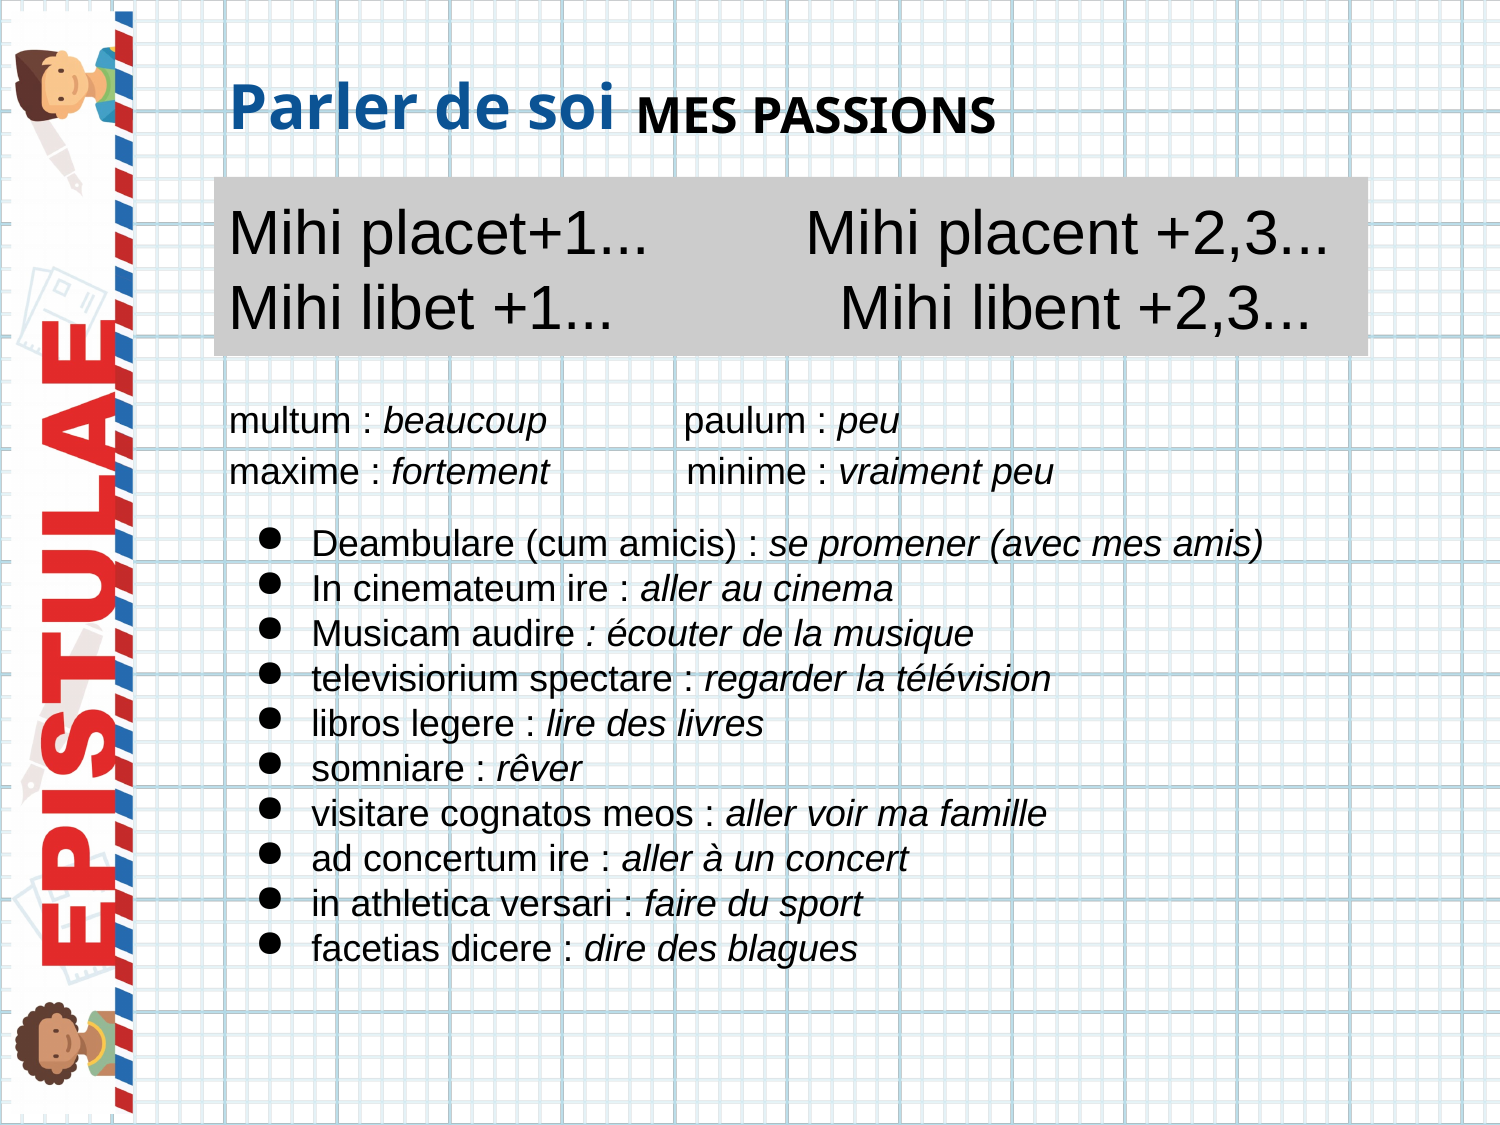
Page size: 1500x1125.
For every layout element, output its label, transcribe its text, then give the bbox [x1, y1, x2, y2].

text_box Parler de soi [213, 51, 1110, 200]
text_box Mihi placet+1... Mihi placent +2,3... Mihi libet +1... Mihi libent +2,3... [214, 176, 1369, 356]
text_box multum : beaucoup paulum : peu maxime : fortement minime : vraiment peu [214, 373, 1369, 504]
text_box Deambulare (cum amicis) : se promener (avec mes amis) In cinemateum ire : aller au cinema Musicam audire : écouter de la musique televisiorium spectare : regarder la télévision libros legere : lire des livres somniare : rêver visitare cognatos meos : aller voir ma famille ad concertum ire : aller à un concert in athletica versari : faire du sport facetias dicere : dire des blagues [221, 503, 1416, 1032]
text_box MES PASSIONS [620, 68, 1500, 216]
picture [0, 0, 1500, 1125]
